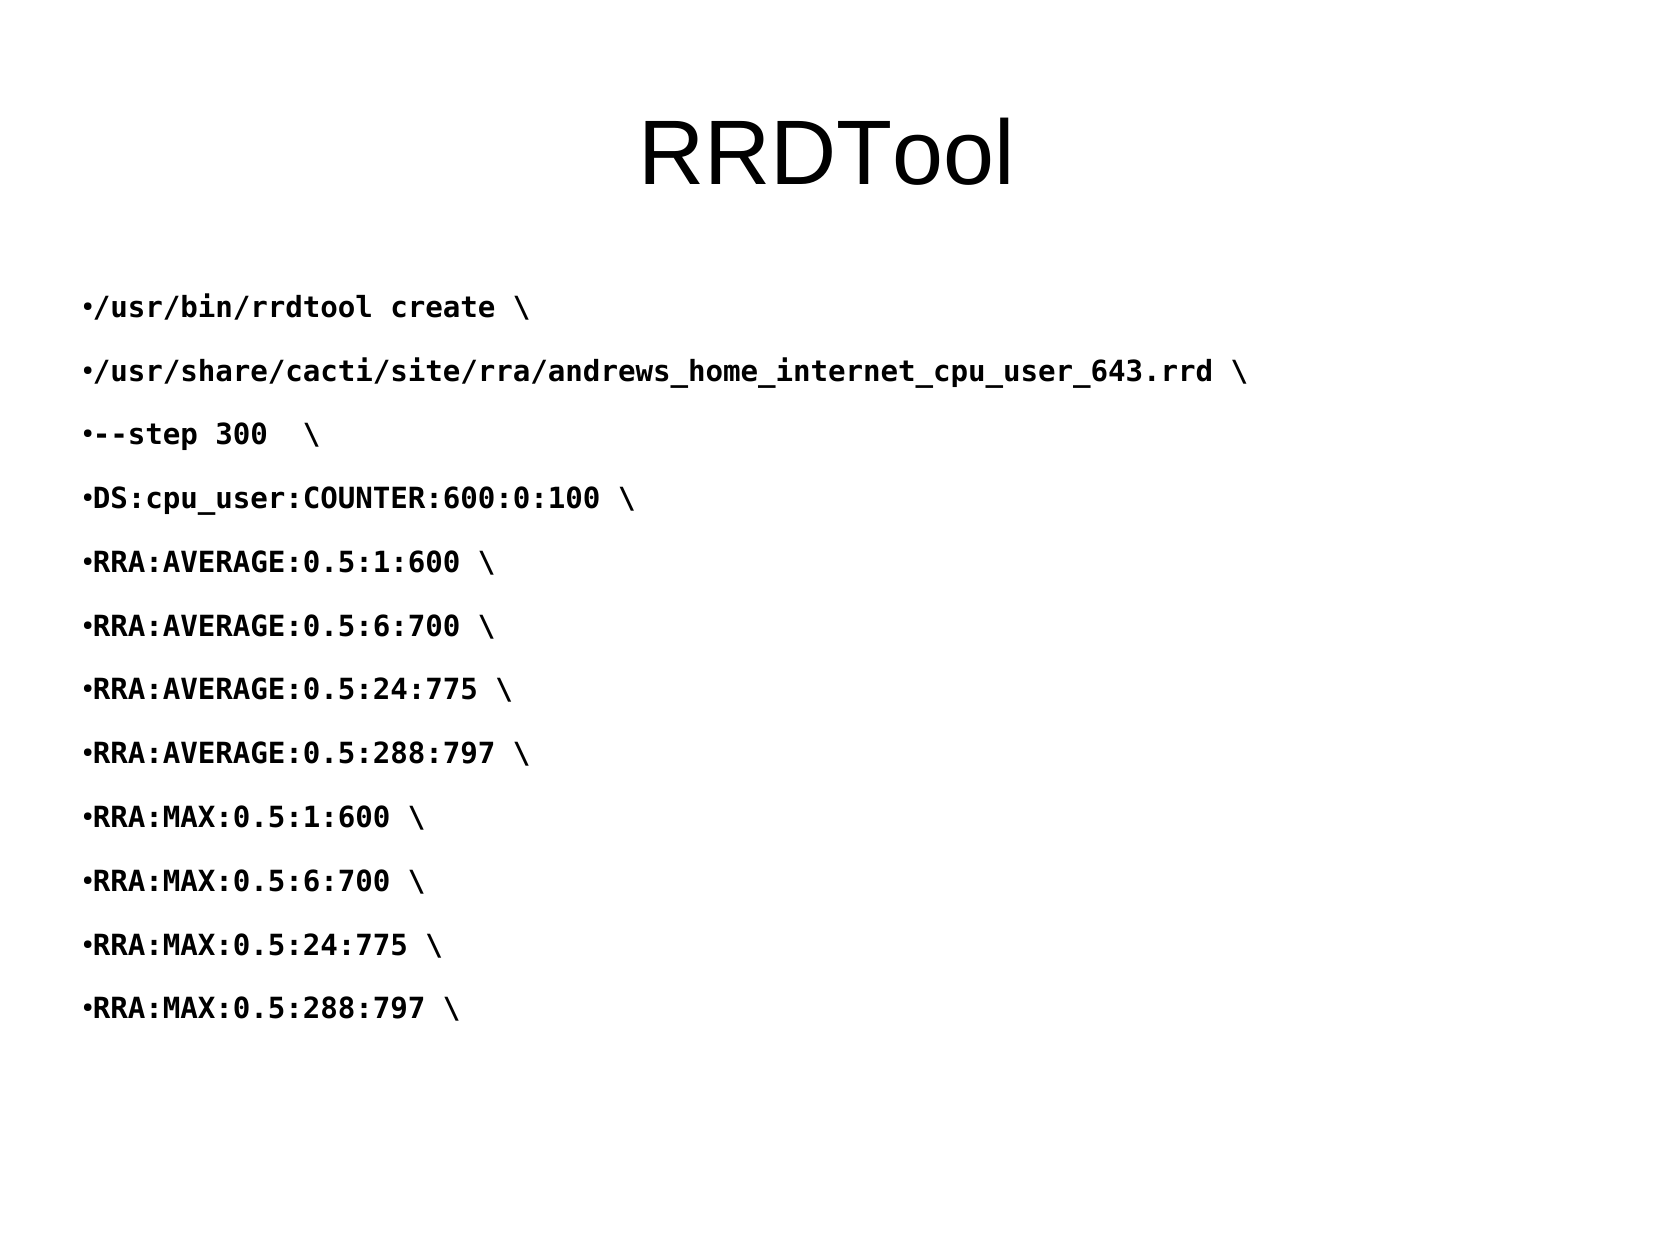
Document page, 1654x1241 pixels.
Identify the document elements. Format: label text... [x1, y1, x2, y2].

title RRDTool [82, 56, 1571, 250]
list /usr/bin/rrdtool create \ /usr/share/cacti/site/rra/andrews_home_internet_cpu_user_643.rrd \ --step 300 \ DS:cpu_user:COUNTER:600:0:100 \ RRA:AVERAGE:0.5:1:600 \ RRA:AVERAGE:0.5:6:700 \ RRA:AVERAGE:0.5:24:775 \ RRA:AVERAGE:0.5:288:797 \ RRA:MAX:0.5:1:600 \ RRA:MAX:0.5:6:700 \ RRA:MAX:0.5:24:775 \ RRA:MAX:0.5:288:797 \ [82, 290, 1571, 1094]
